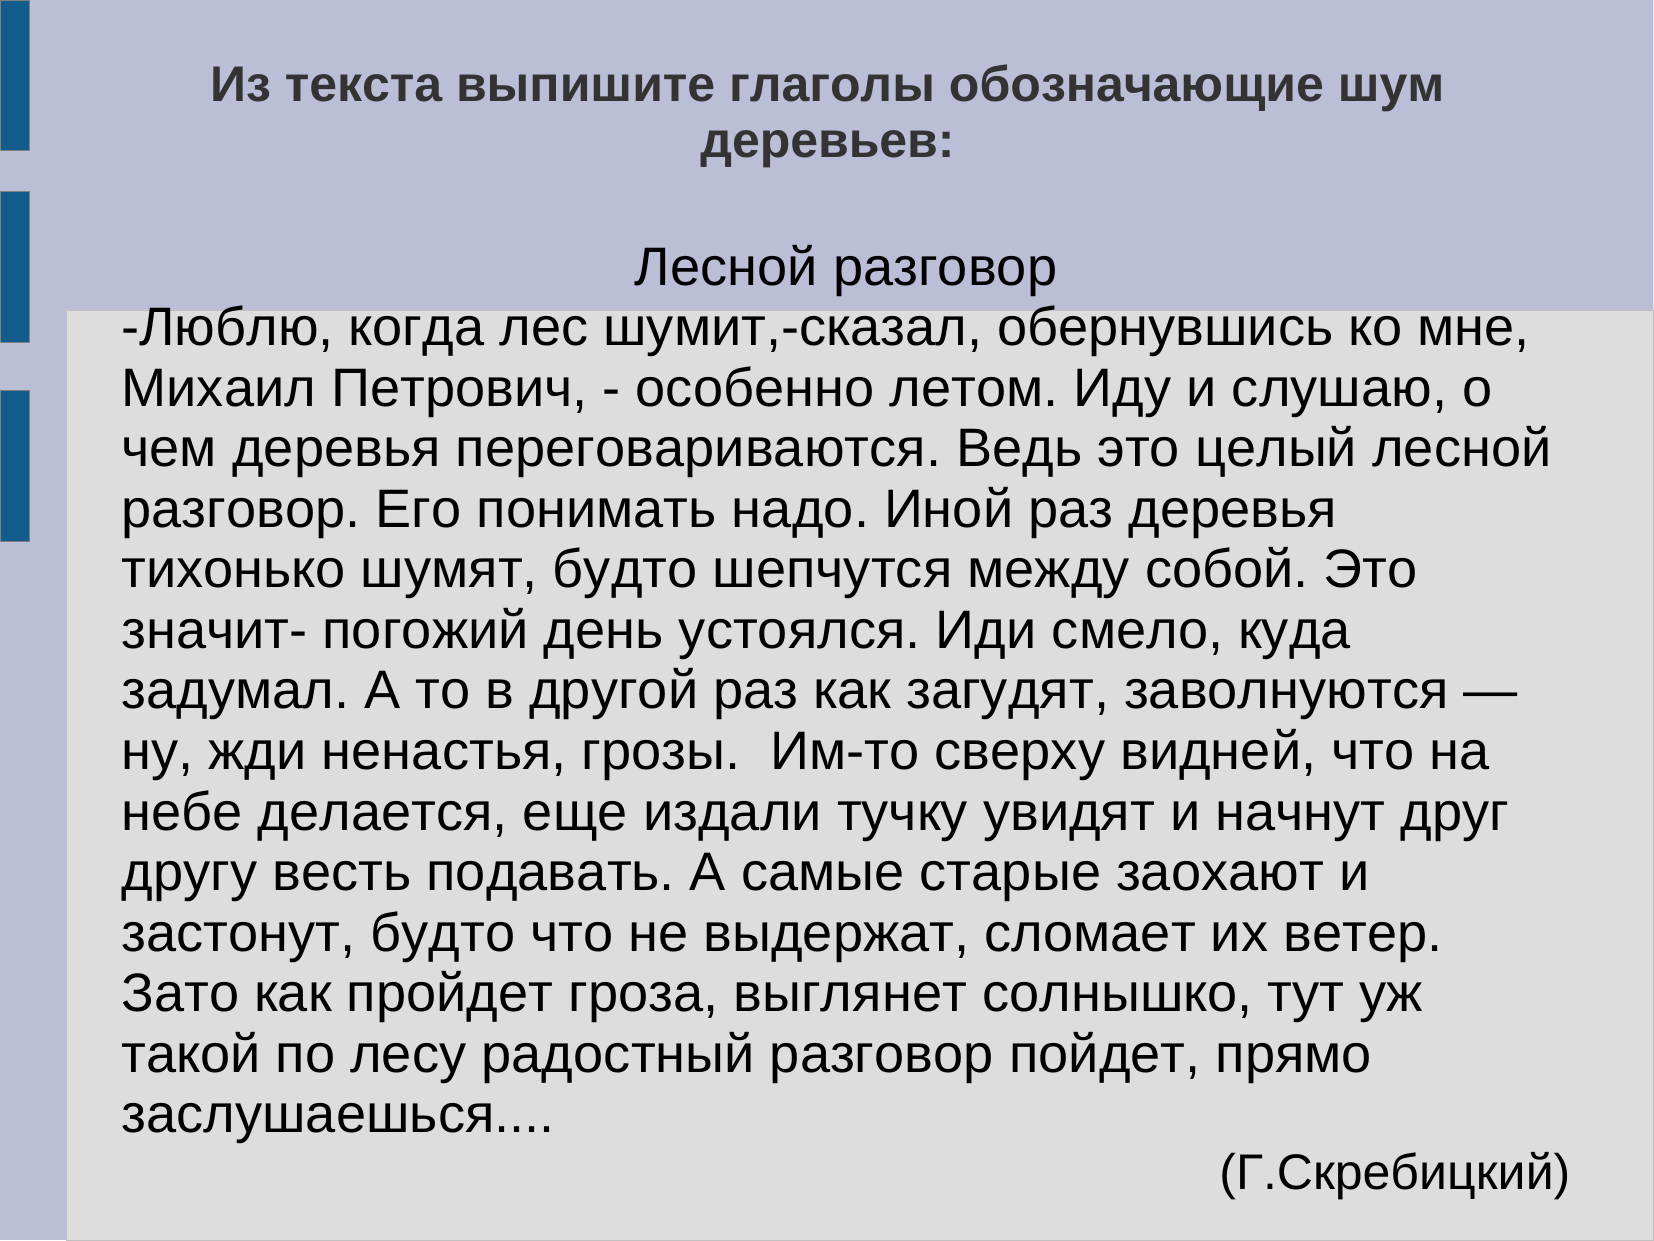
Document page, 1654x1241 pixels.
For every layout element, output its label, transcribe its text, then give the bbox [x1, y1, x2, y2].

list Лесной разговор -Люблю, когда лес шумит,-сказал, обернувшись ко мне, Михаил Петрович, - особенно летом. Иду и слушаю, о чем деревья переговариваются. Ведь это целый лесной разговор. Его понимать надо. Иной раз деревья тихонько шумят, будто шепчутся между собой. Это значит- погожий день устоялся. Иди смело, куда задумал. А то в другой раз как загудят, заволнуются — ну, жди ненастья, грозы. Им-то сверху видней, что на небе делается, еще издали тучку увидят и начнут друг другу весть подавать. А самые старые заохают и застонут, будто что не выдержат, сломает их ветер. Зато как пройдет гроза, выглянет солнышко, тут уж такой по лесу радостный разговор пойдет, прямо заслушаешься.... (Г.Скребицкий) [50, 236, 1571, 1241]
title Из текста выпишите глаголы обозначающие шум деревьев: [121, 54, 1534, 226]
